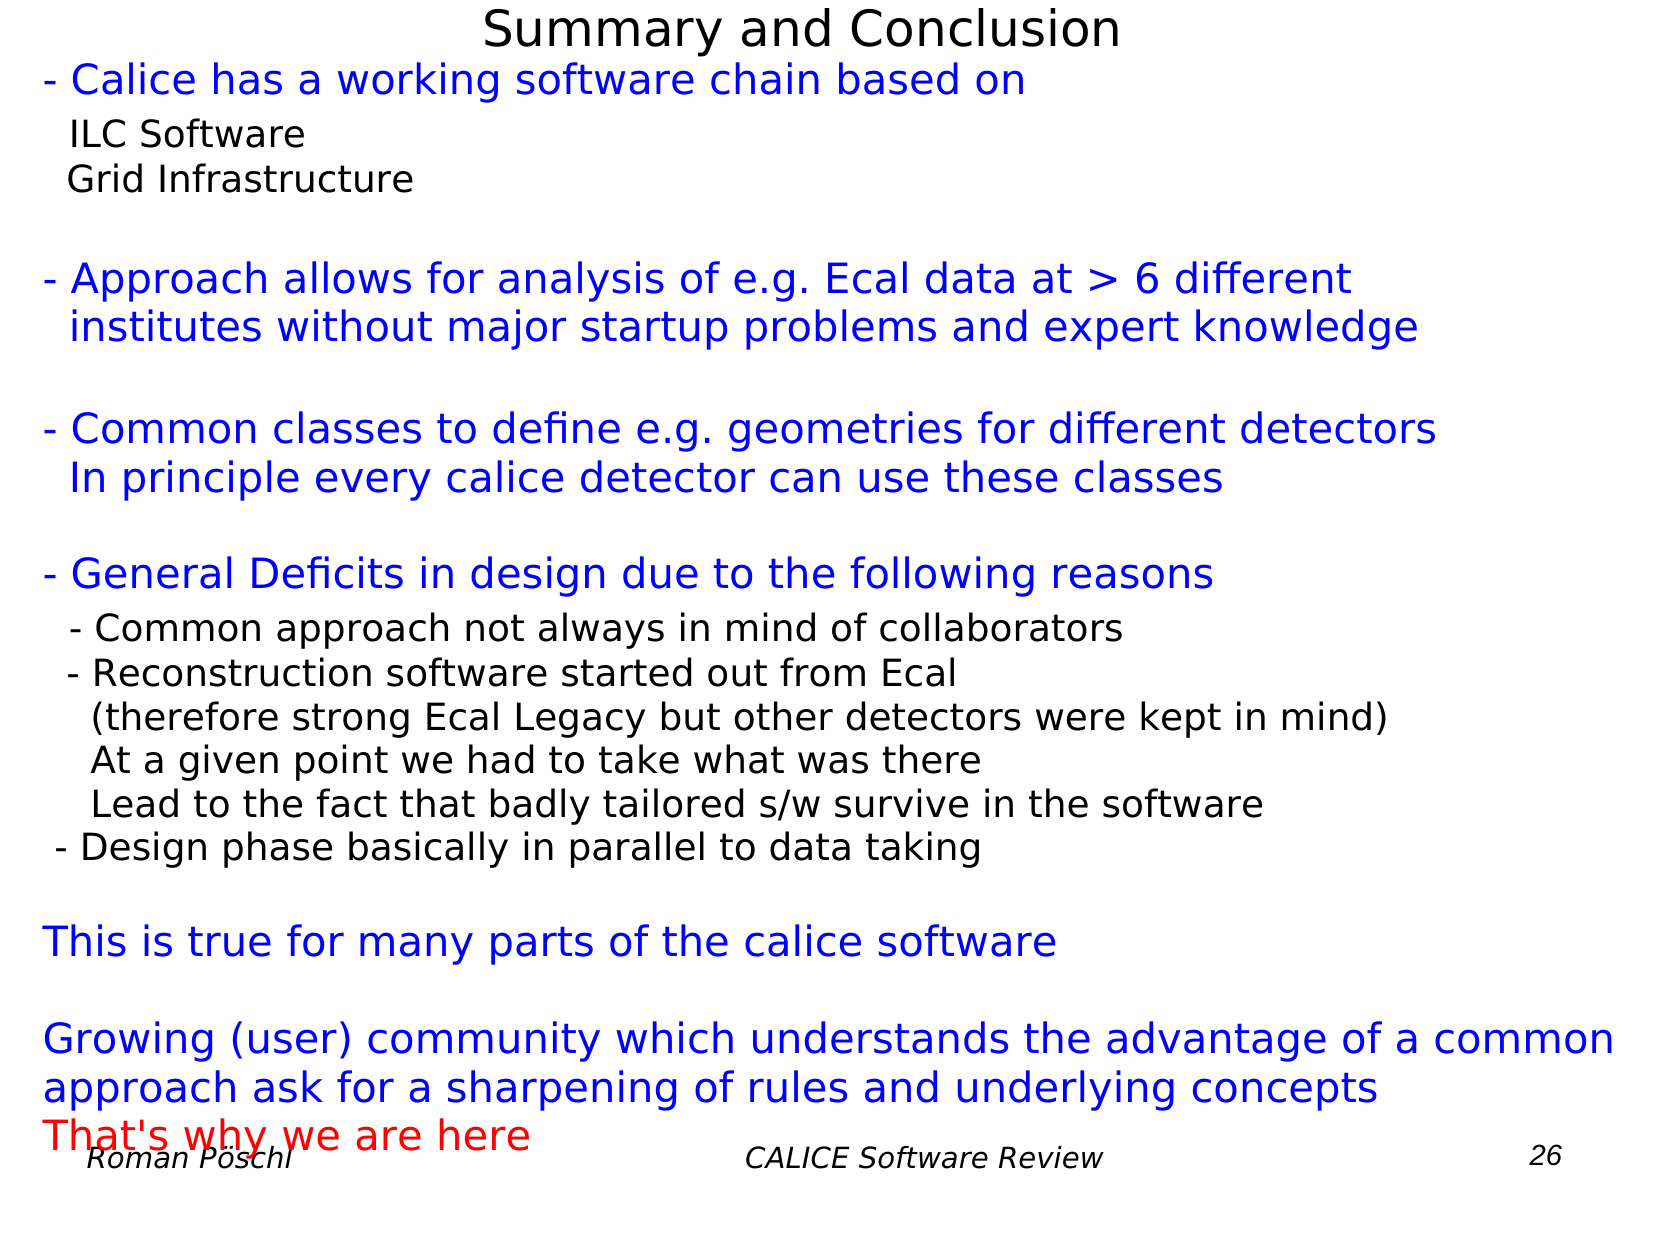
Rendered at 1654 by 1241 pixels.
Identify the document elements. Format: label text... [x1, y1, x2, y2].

text_box Summary and Conclusion [482, 0, 1109, 55]
text_box - Calice has a working software chain based on ILC Software Grid Infrastructure - Approach allows for analysis of e.g. Ecal data at > 6 different institutes without major startup problems and expert knowledge - Common classes to define e.g. geometries for different detectors In principle every calice detector can use these classes - General Deficits in design due to the following reasons - Common approach not always in mind of collaborators - Reconstruction software started out from Ecal (therefore strong Ecal Legacy but other detectors were kept in mind) At a given point we had to take what was there Lead to the fact that badly tailored s/w survive in the software - Design phase basically in parallel to data taking This is true for many parts of the calice software Growing (user) community which understands the advantage of a common approach ask for a sharpening of rules and underlying concepts That's why we are here [42, 55, 1612, 1161]
